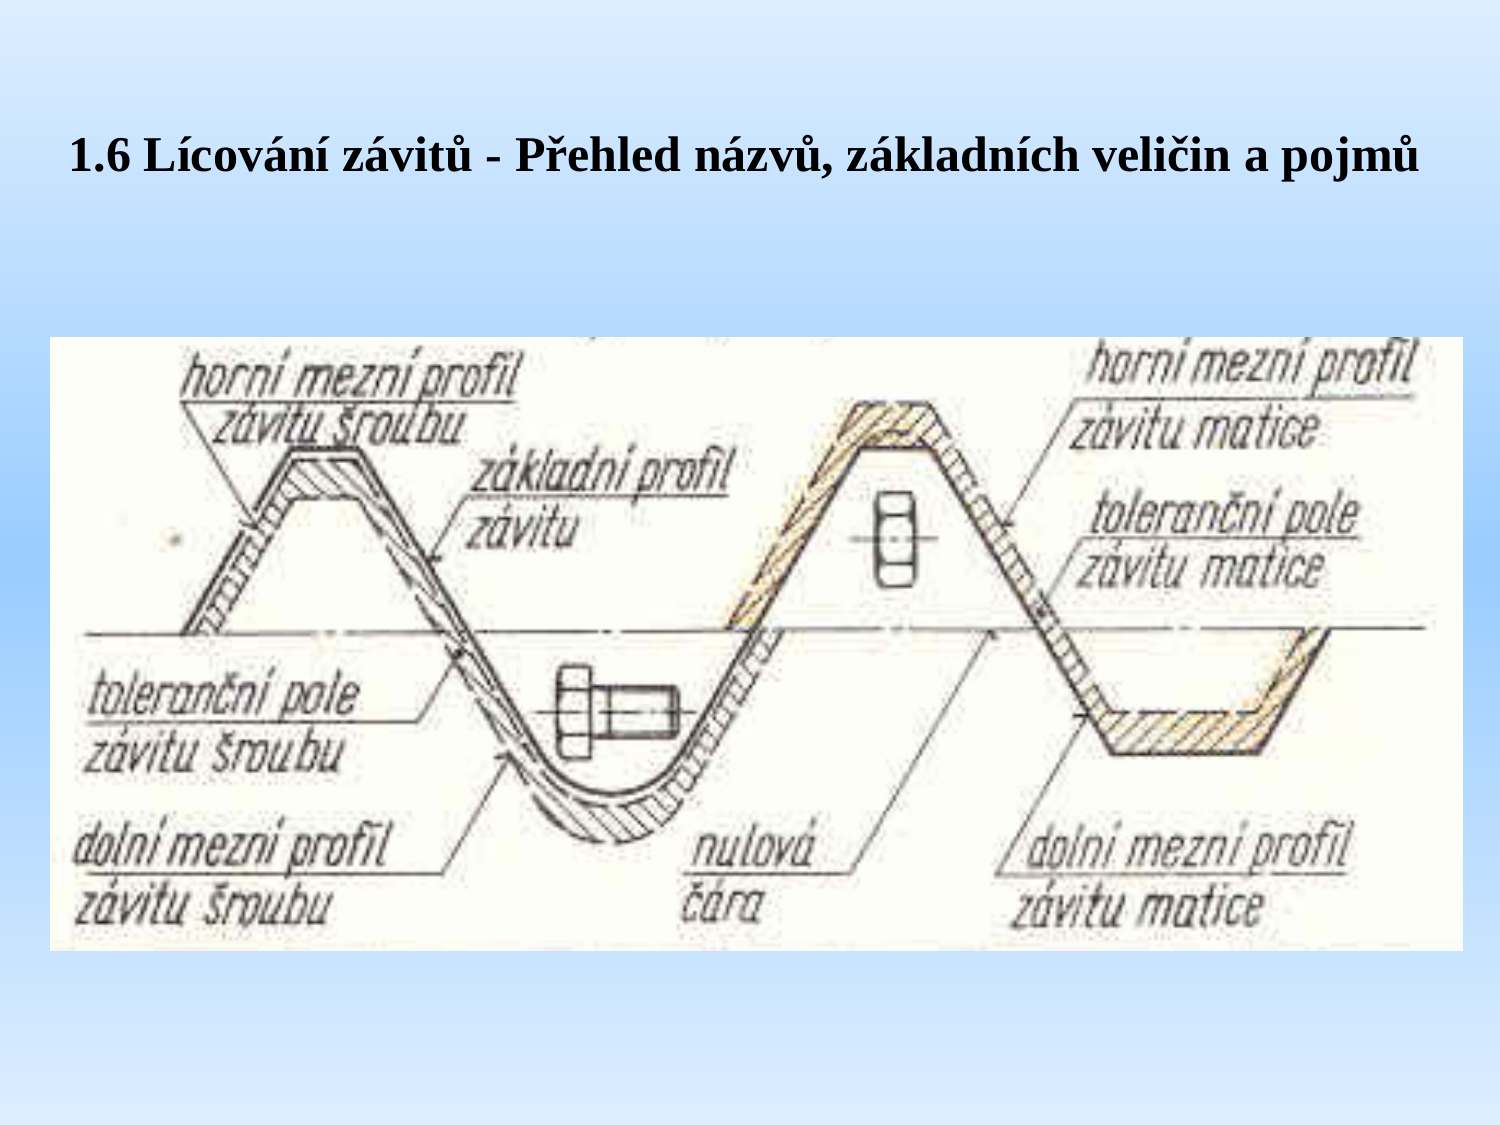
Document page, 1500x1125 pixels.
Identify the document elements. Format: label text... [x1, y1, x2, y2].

picture [50, 337, 1463, 951]
text_box 1.6 Lícování závitů - Přehled názvů, základních veličin a pojmů [41, 113, 1459, 190]
